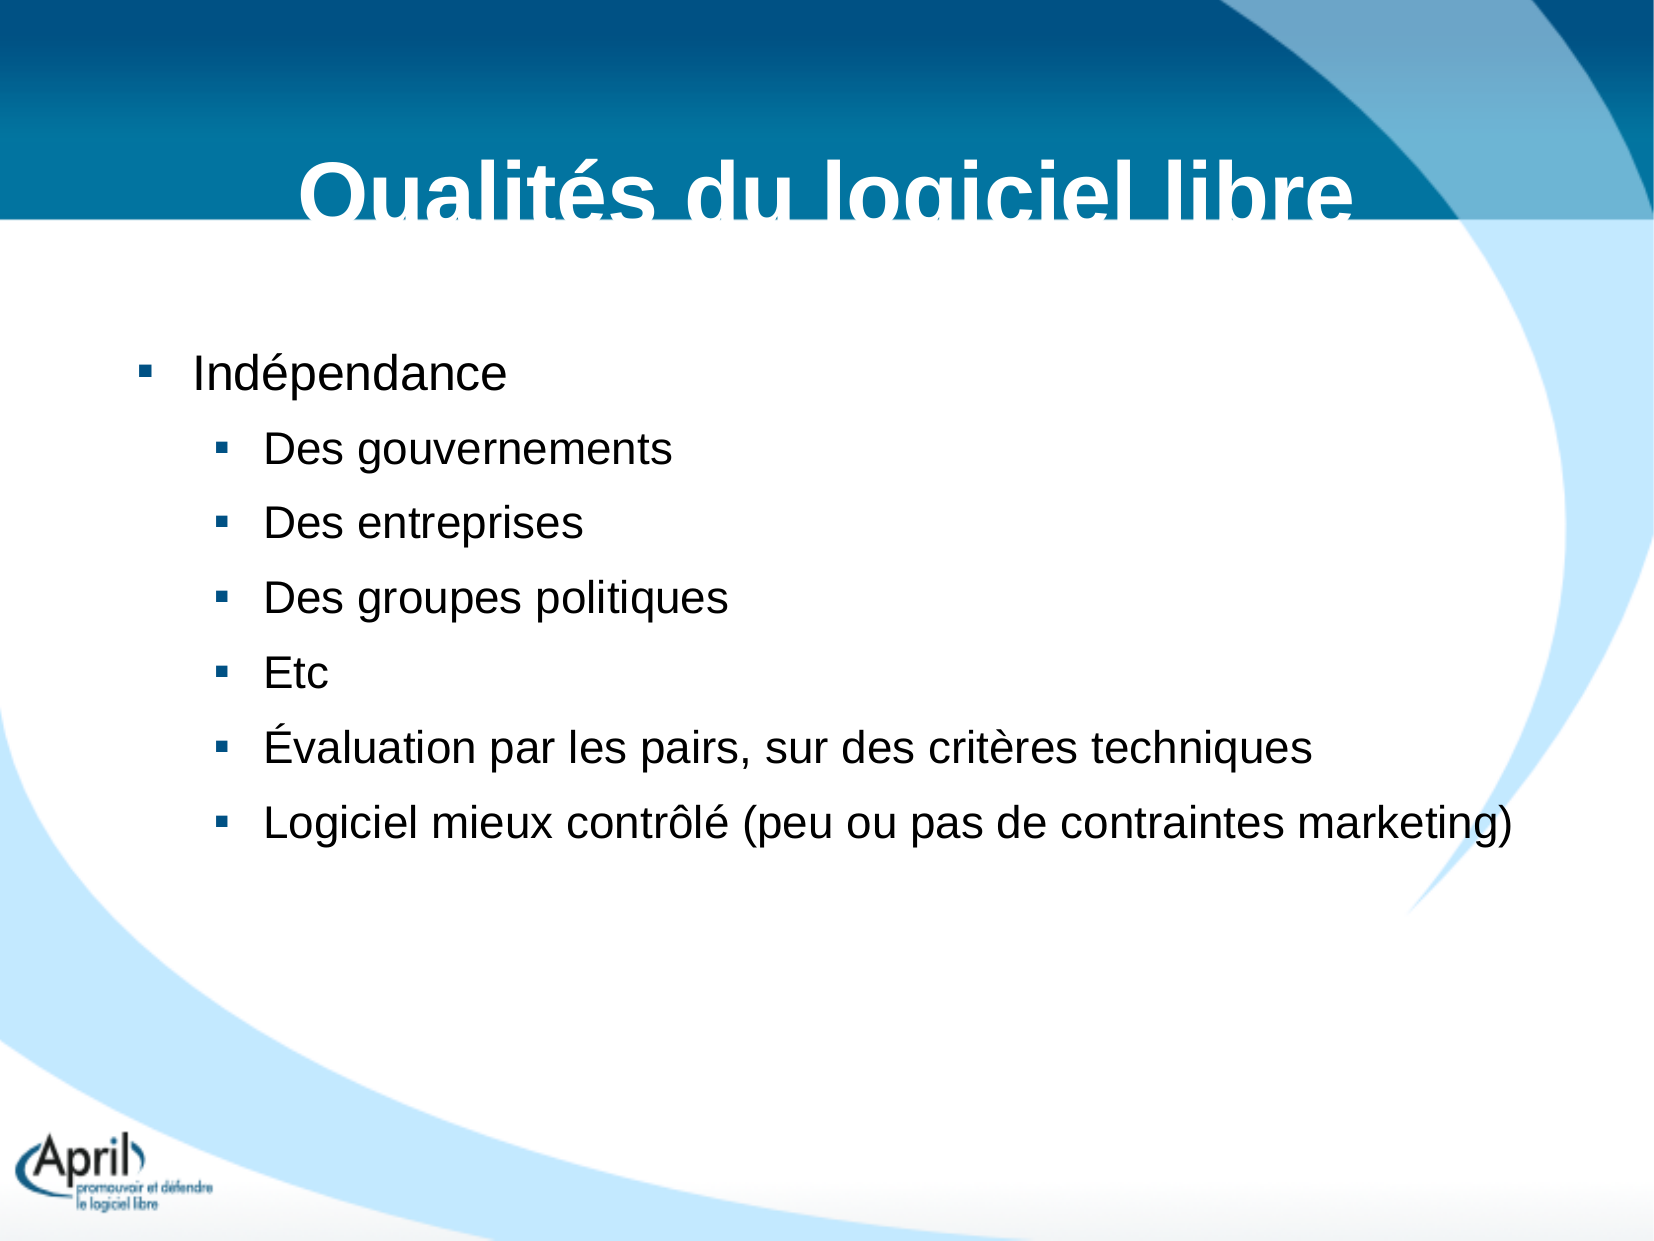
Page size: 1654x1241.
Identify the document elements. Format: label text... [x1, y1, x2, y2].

title Qualités du logiciel libre [121, 91, 1534, 299]
list Indépendance Des gouvernements Des entreprises Des groupes politiques Etc Évaluation par les pairs, sur des critères techniques Logiciel mieux contrôlé (peu ou pas de contraintes marketing) [121, 344, 1534, 1127]
picture [0, 0, 1654, 1241]
